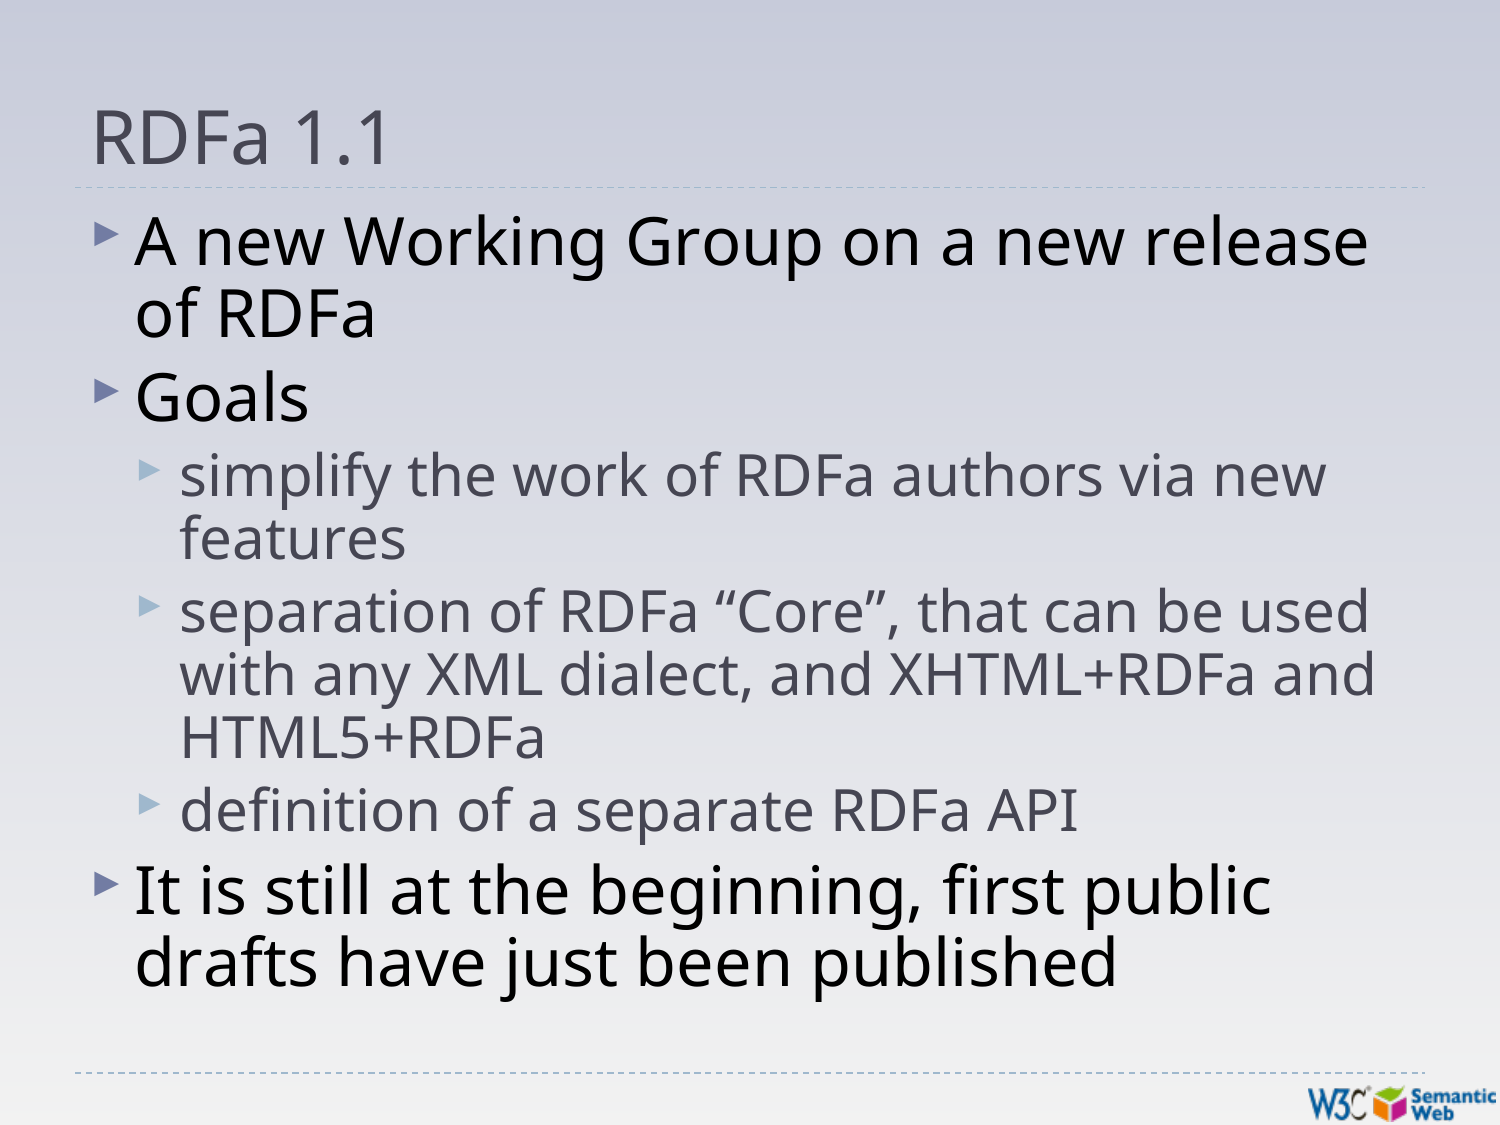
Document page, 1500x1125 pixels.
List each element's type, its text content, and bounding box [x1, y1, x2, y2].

picture [1308, 1084, 1496, 1122]
title RDFa 1.1 [75, 24, 1426, 188]
list A new Working Group on a new release of RDFa Goals simplify the work of RDFa authors via new features separation of RDFa “Core”, that can be used with any XML dialect, and XHTML+RDFa and HTML5+RDFa definition of a separate RDFa API It is still at the beginning, first public drafts have just been published [75, 200, 1426, 1010]
